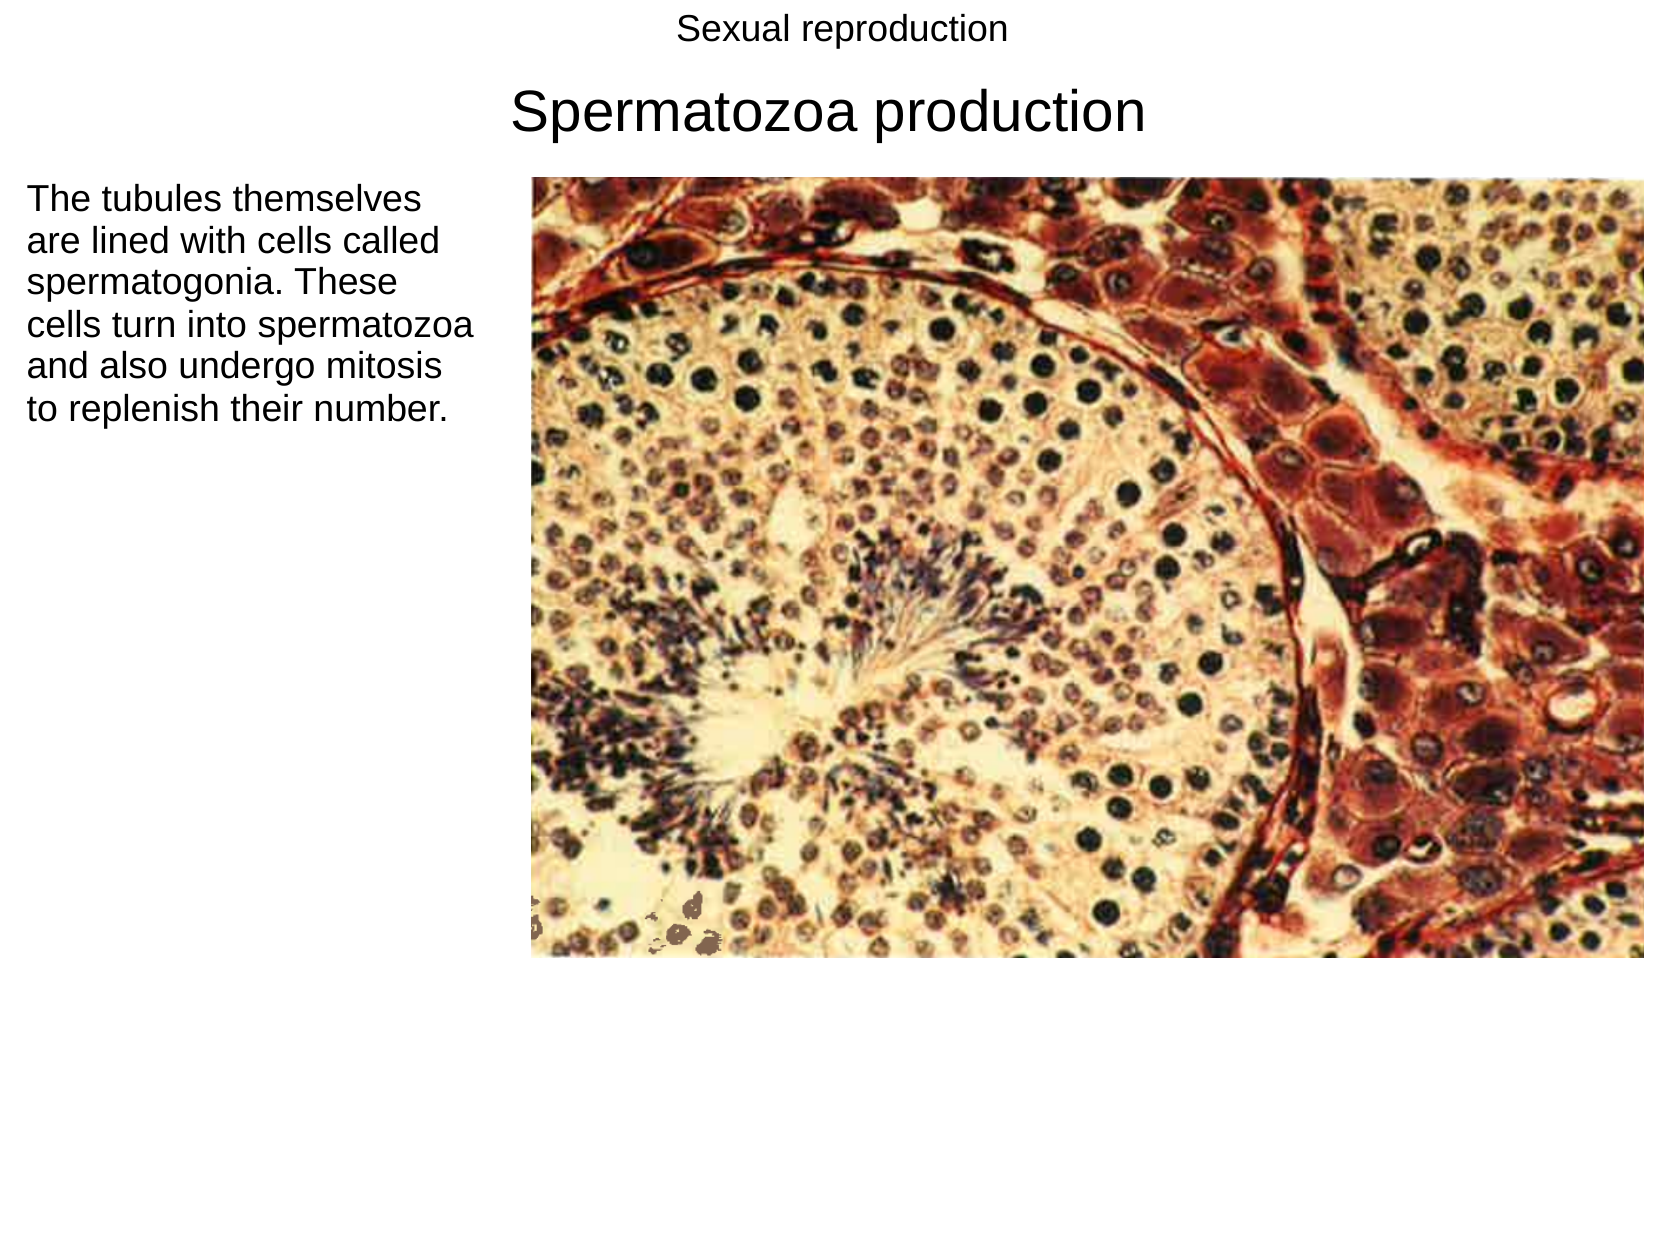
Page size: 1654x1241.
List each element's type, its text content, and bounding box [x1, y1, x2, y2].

text_box The tubules themselves are lined with cells called spermatogonia. These cells turn into spermatozoa and also undergo mitosis to replenish their number. [11, 169, 497, 437]
text_box Sexual reproduction [661, 0, 1052, 60]
text_box Spermatozoa production [496, 70, 1536, 170]
picture [531, 177, 1644, 958]
